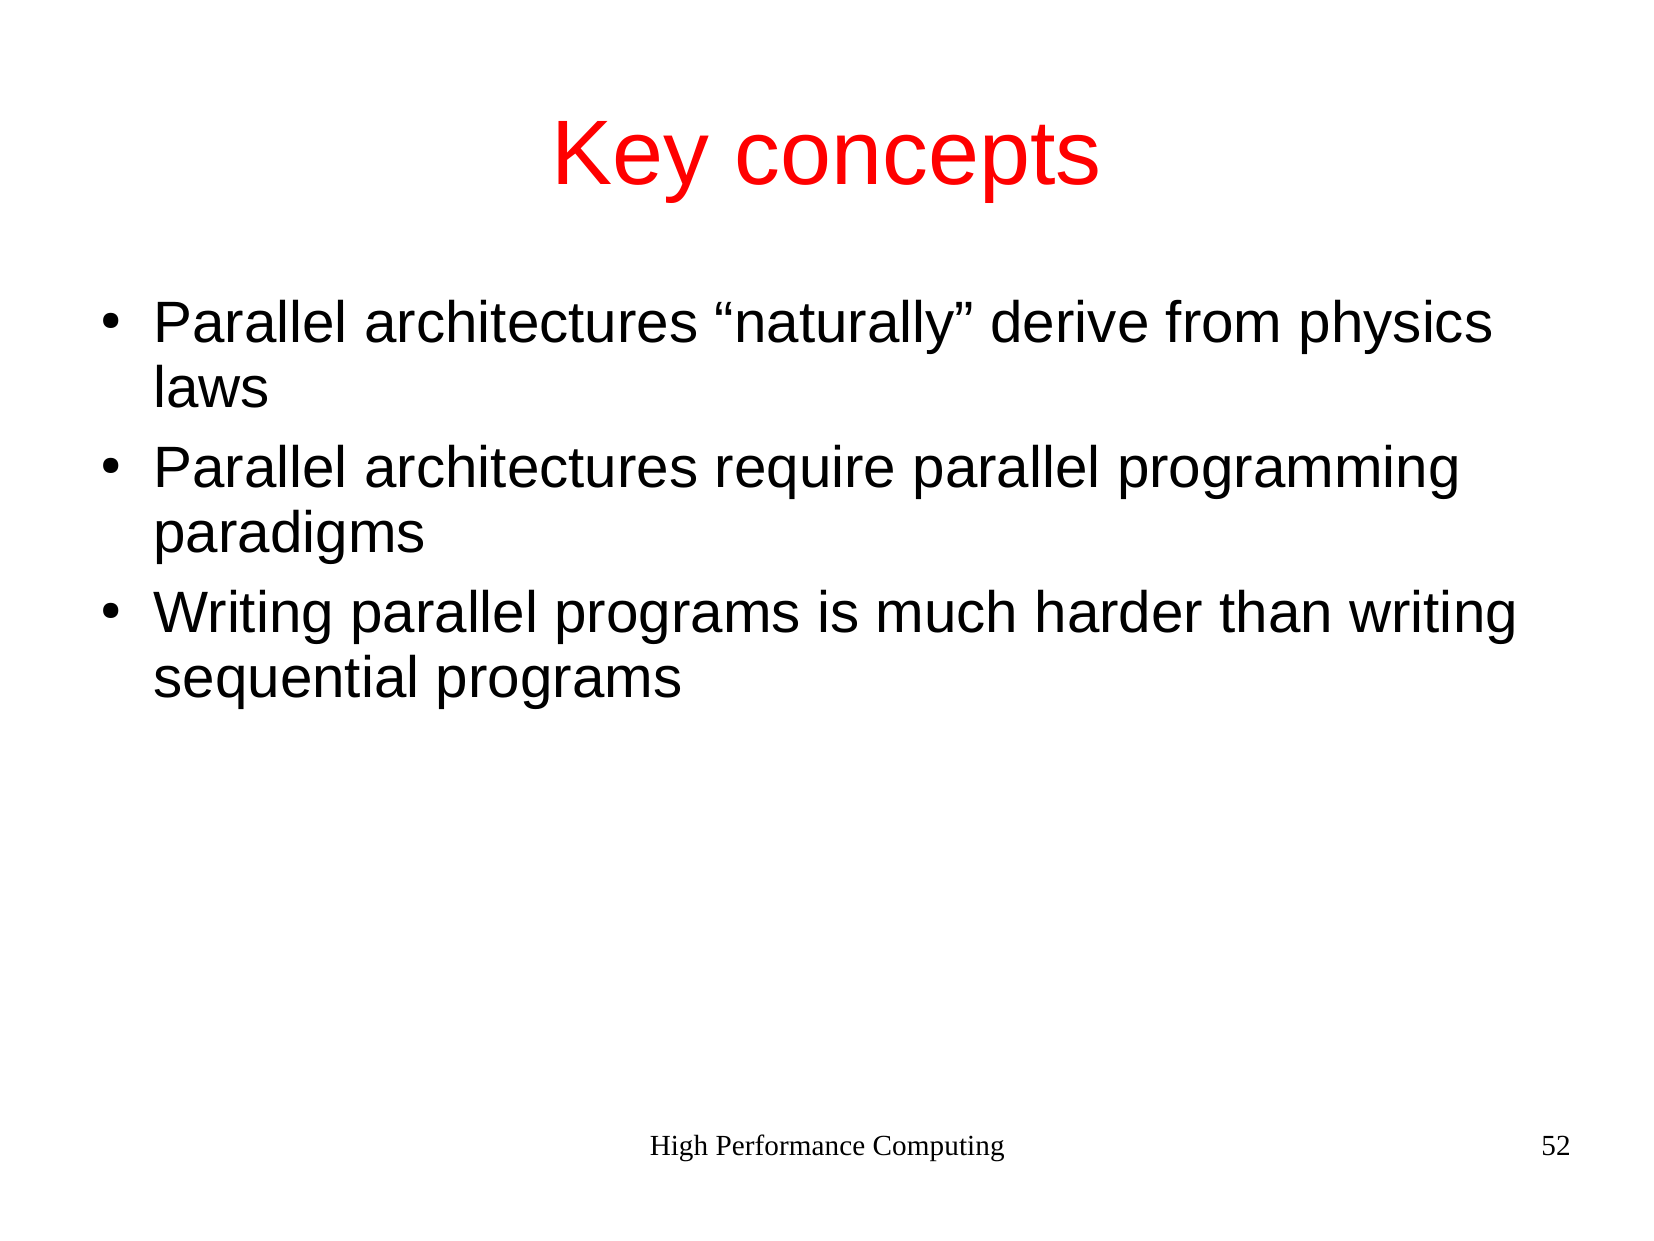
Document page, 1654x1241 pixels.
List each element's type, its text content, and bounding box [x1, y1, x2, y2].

list Parallel architectures “naturally” derive from physics laws Parallel architectures require parallel programming paradigms Writing parallel programs is much harder than writing sequential programs [82, 290, 1571, 1109]
title Key concepts [82, 49, 1571, 257]
